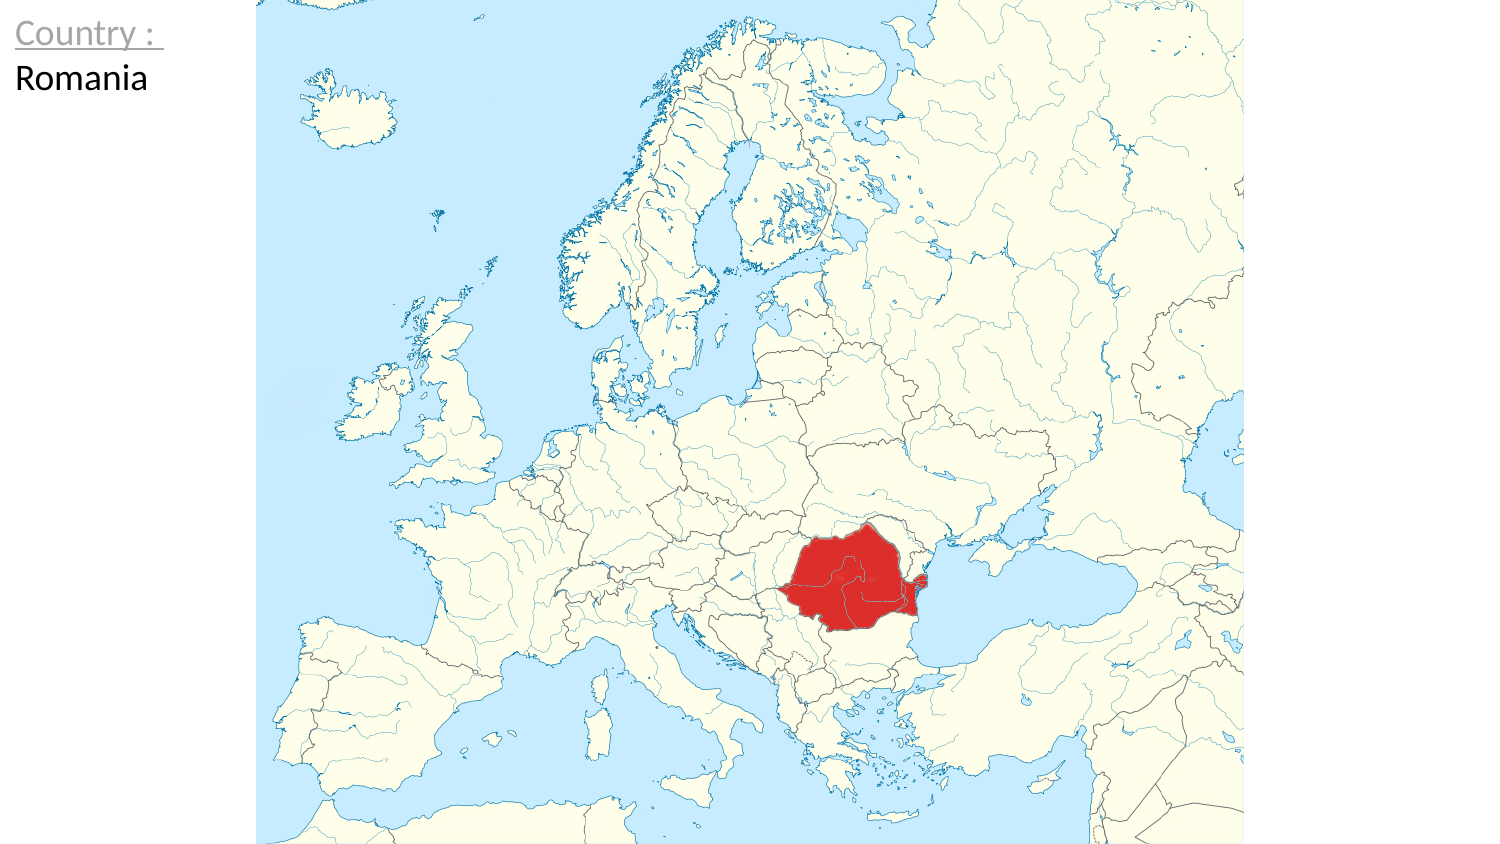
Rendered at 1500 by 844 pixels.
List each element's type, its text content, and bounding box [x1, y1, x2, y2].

picture [256, 0, 1244, 844]
text_box Country : Romania [0, 0, 256, 295]
